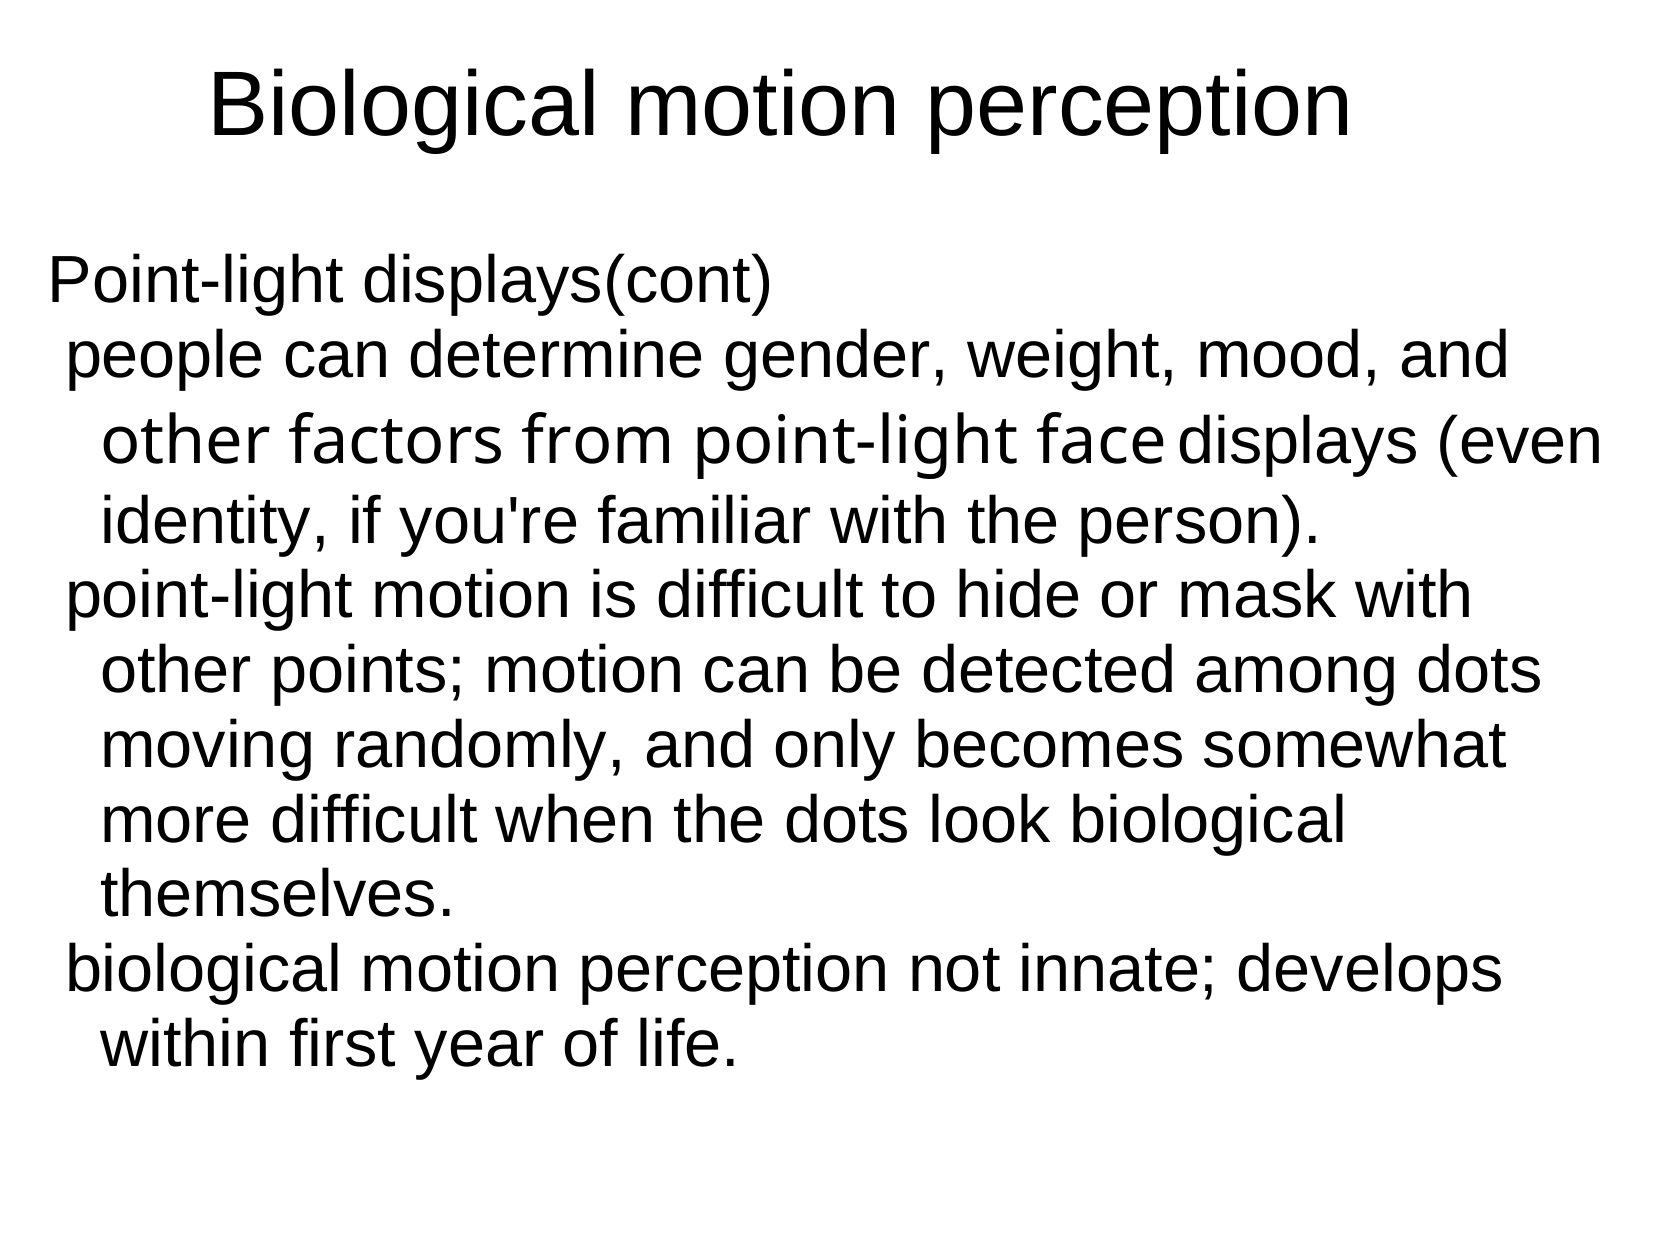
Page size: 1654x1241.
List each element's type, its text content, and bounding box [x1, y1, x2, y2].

text_box Point-light displays(cont) people can determine gender, weight, mood, and other factors from point-light face displays (even identity, if you're familiar with the person). point-light motion is difficult to hide or mask with other points; motion can be detected among dots moving randomly, and only becomes somewhat more difficult when the dots look biological themselves. biological motion perception not innate; develops within first year of life. [14, 234, 1636, 1100]
title Biological motion perception [37, 0, 1526, 208]
